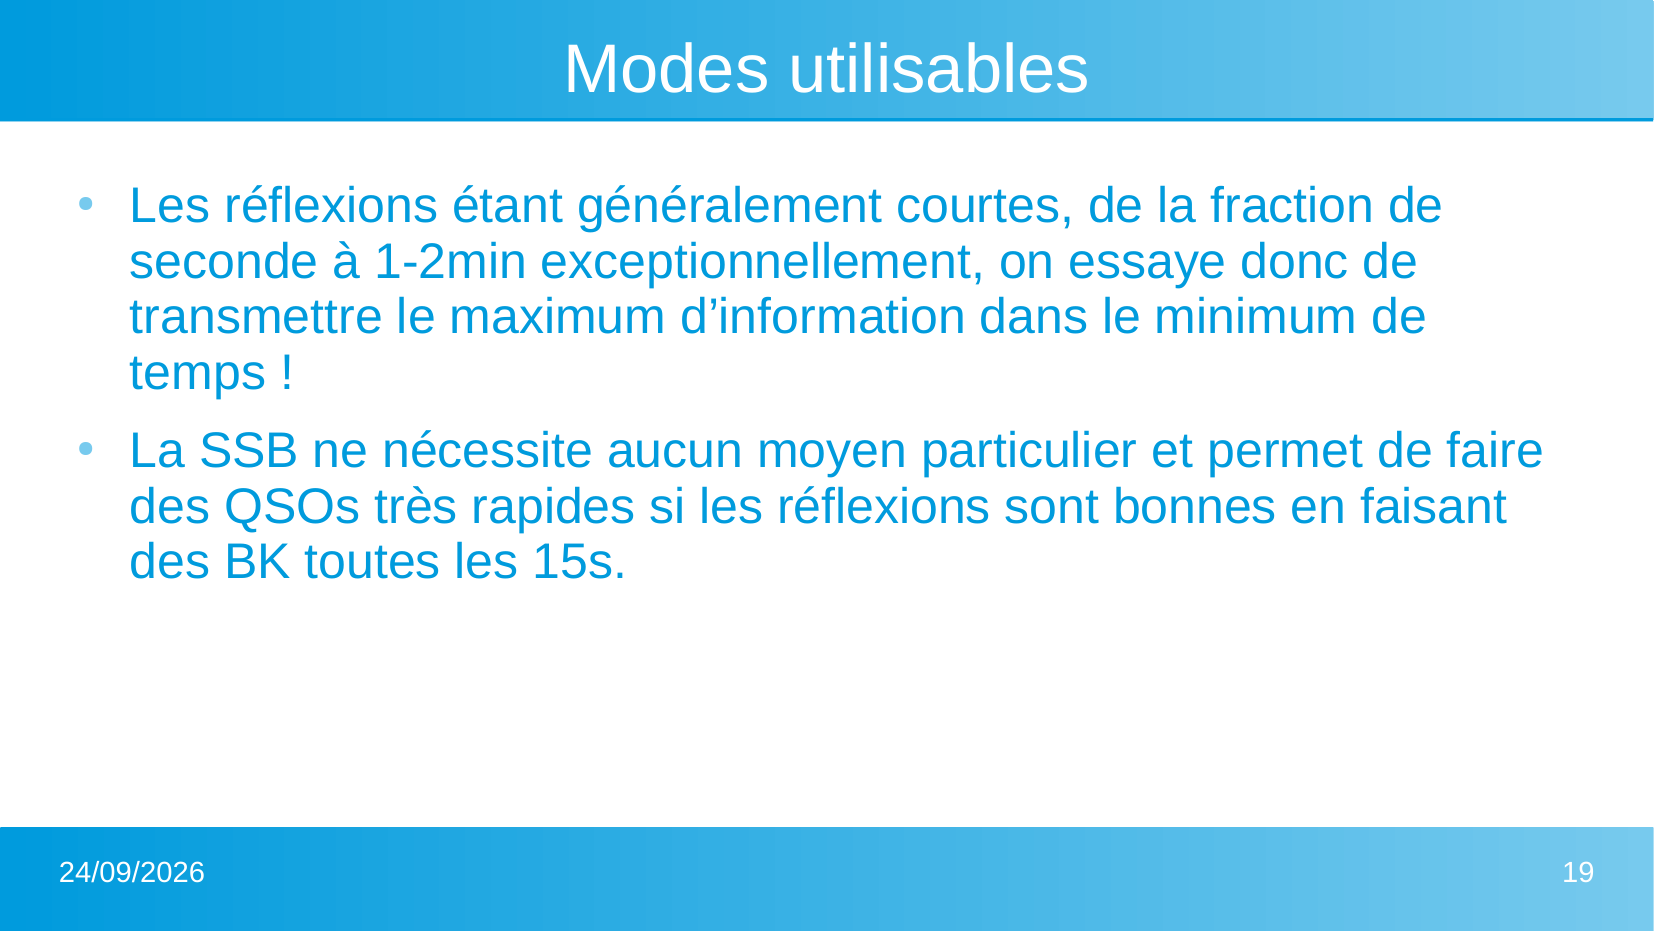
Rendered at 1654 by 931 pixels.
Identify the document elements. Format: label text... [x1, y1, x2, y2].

list Les réflexions étant généralement courtes, de la fraction de seconde à 1-2min exceptionnellement, on essaye donc de transmettre le maximum d’information dans le minimum de temps ! La SSB ne nécessite aucun moyen particulier et permet de faire des QSOs très rapides si les réflexions sont bonnes en faisant des BK toutes les 15s. [59, 177, 1595, 768]
title Modes utilisables [59, 29, 1595, 108]
